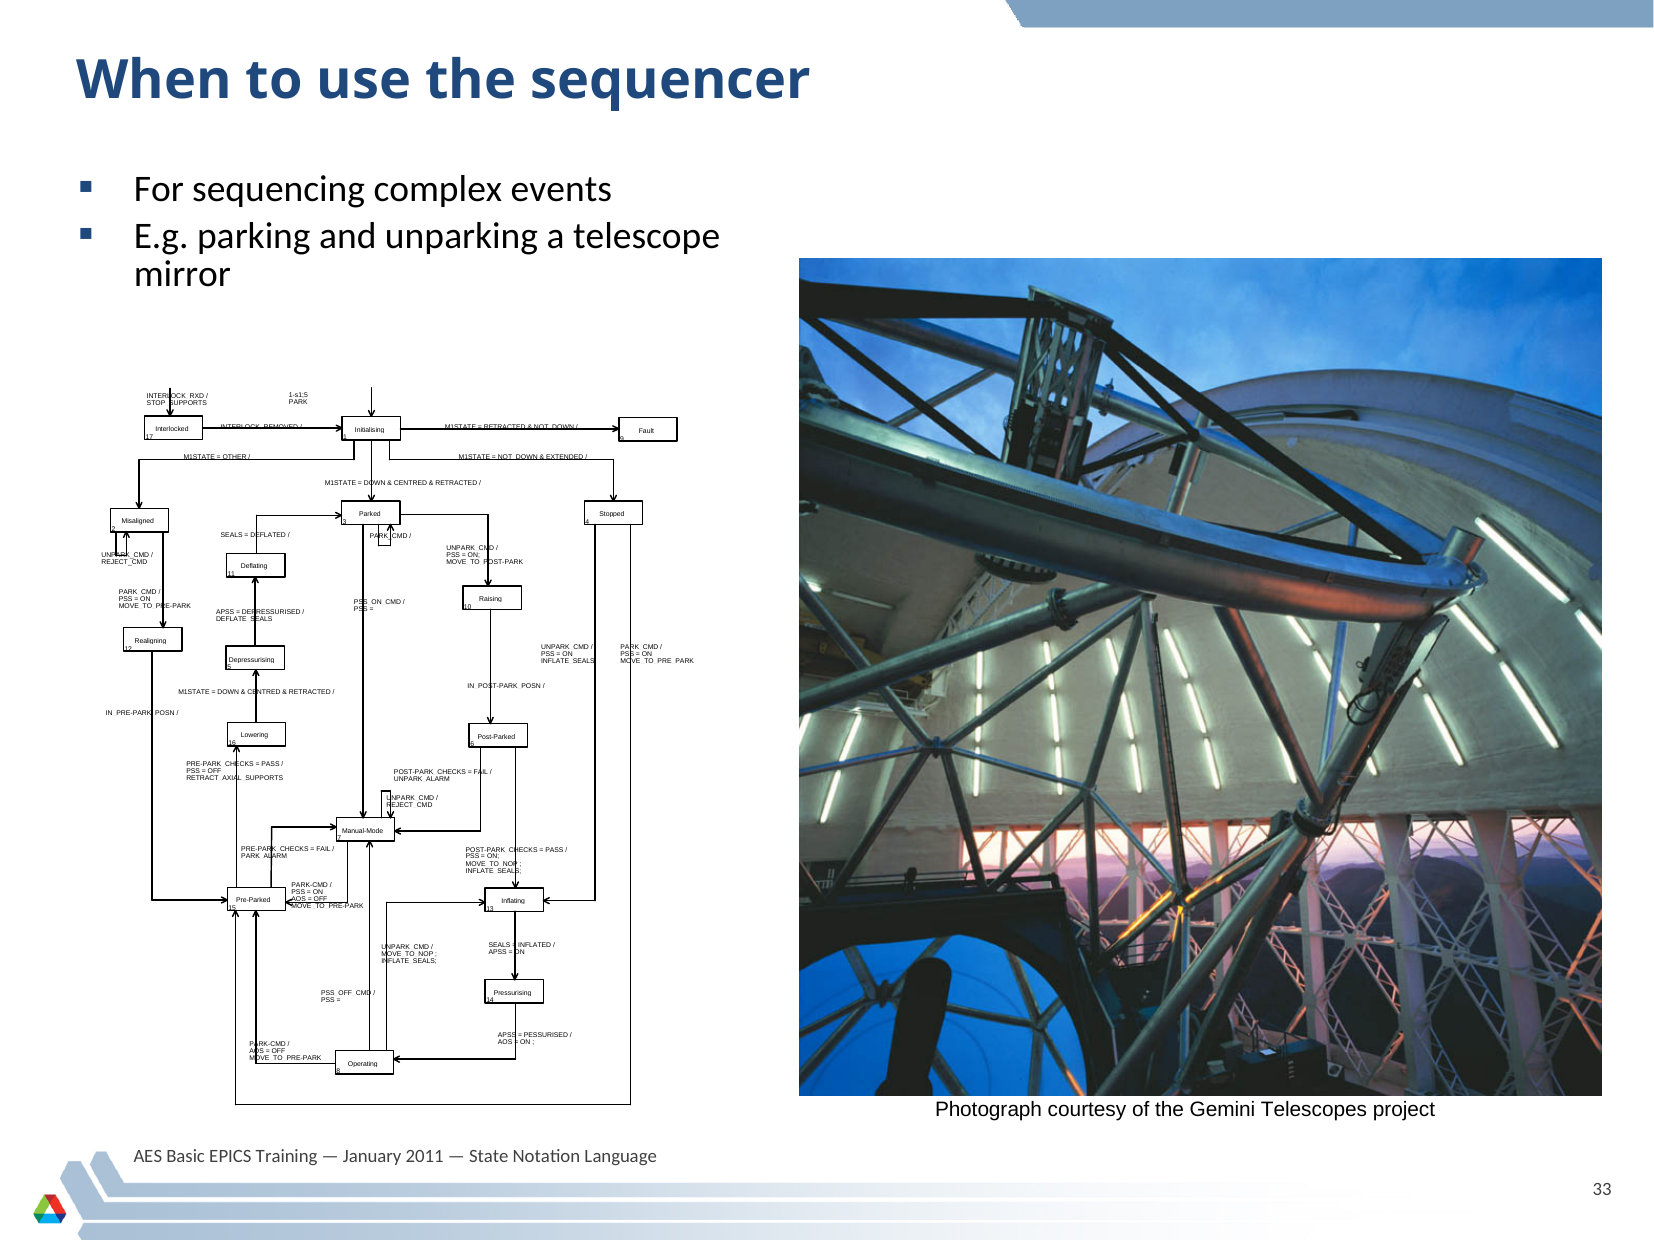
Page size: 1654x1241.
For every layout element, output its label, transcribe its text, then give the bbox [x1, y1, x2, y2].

chart [82, 378, 718, 1130]
picture [0, 1143, 1654, 1240]
picture [0, 0, 1654, 29]
text_box Photograph courtesy of the Gemini Telescopes project [864, 1089, 1507, 1129]
list For sequencing complex events E.g. parking and unparking a telescope mirror [62, 165, 790, 378]
picture [799, 258, 1602, 1096]
title When to use the sequencer [61, 51, 1500, 123]
